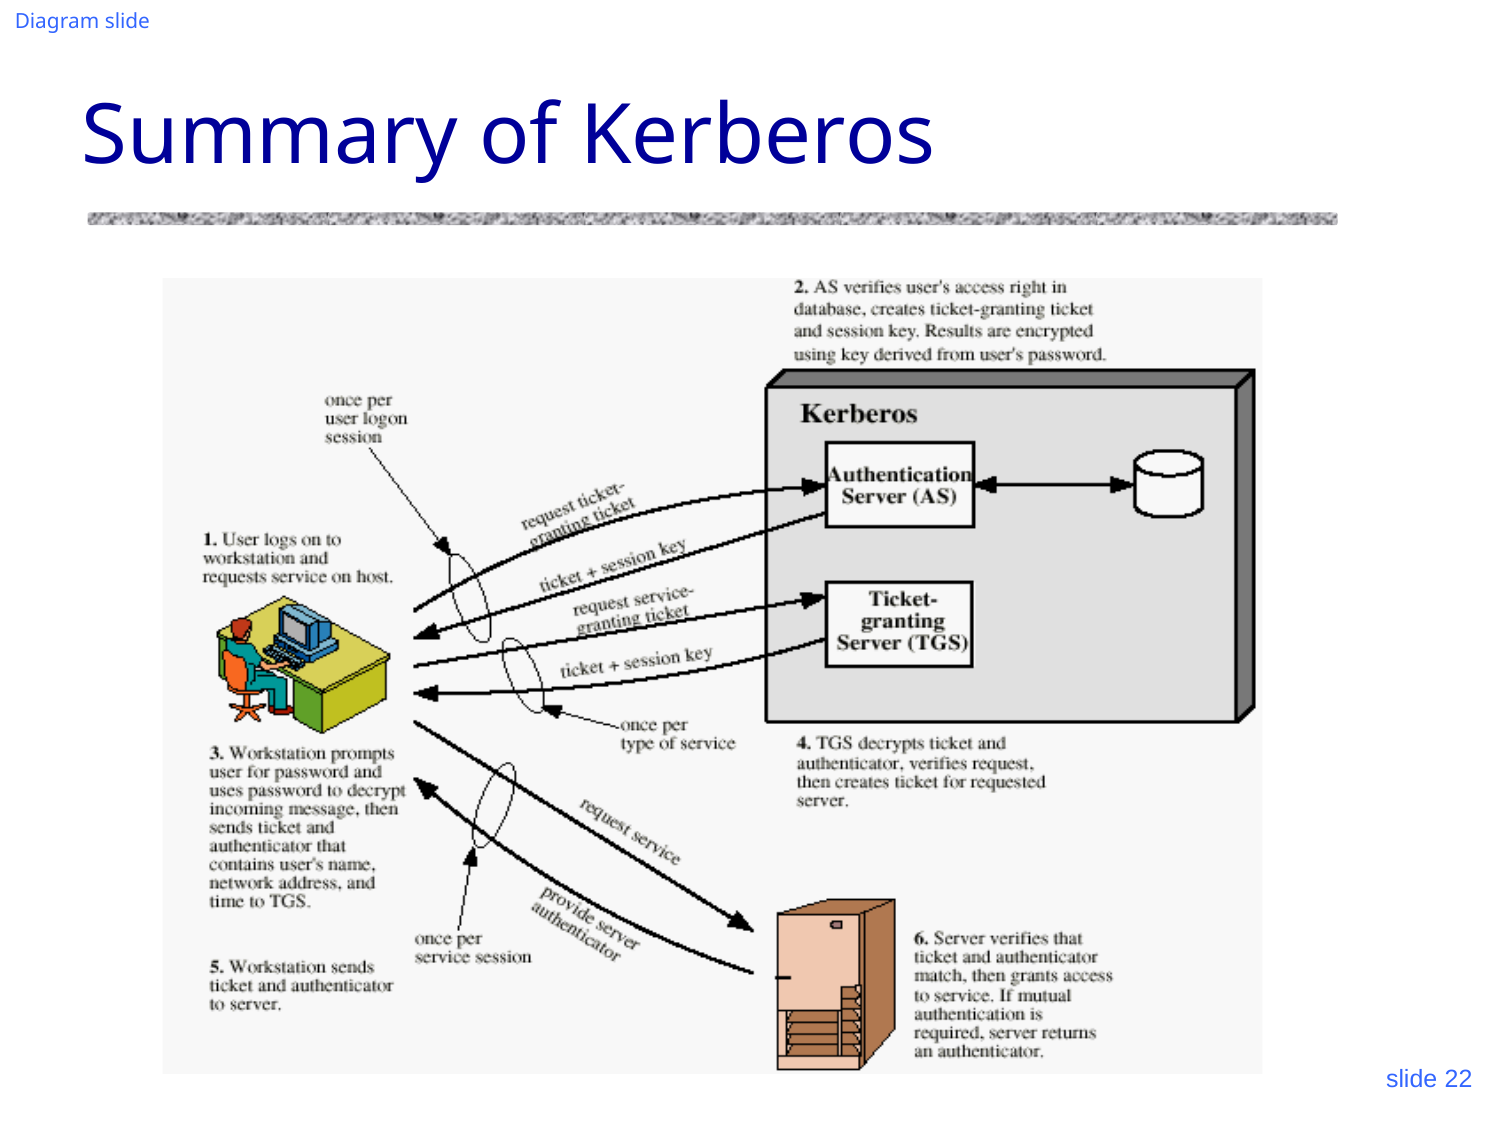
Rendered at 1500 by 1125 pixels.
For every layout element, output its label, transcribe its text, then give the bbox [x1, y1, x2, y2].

text_box Diagram slide [0, 0, 1441, 65]
picture [87, 212, 1338, 226]
text_box slide <number> [1174, 1025, 1488, 1101]
picture [162, 278, 1263, 1074]
text_box Summary of Kerberos [66, 65, 1342, 188]
